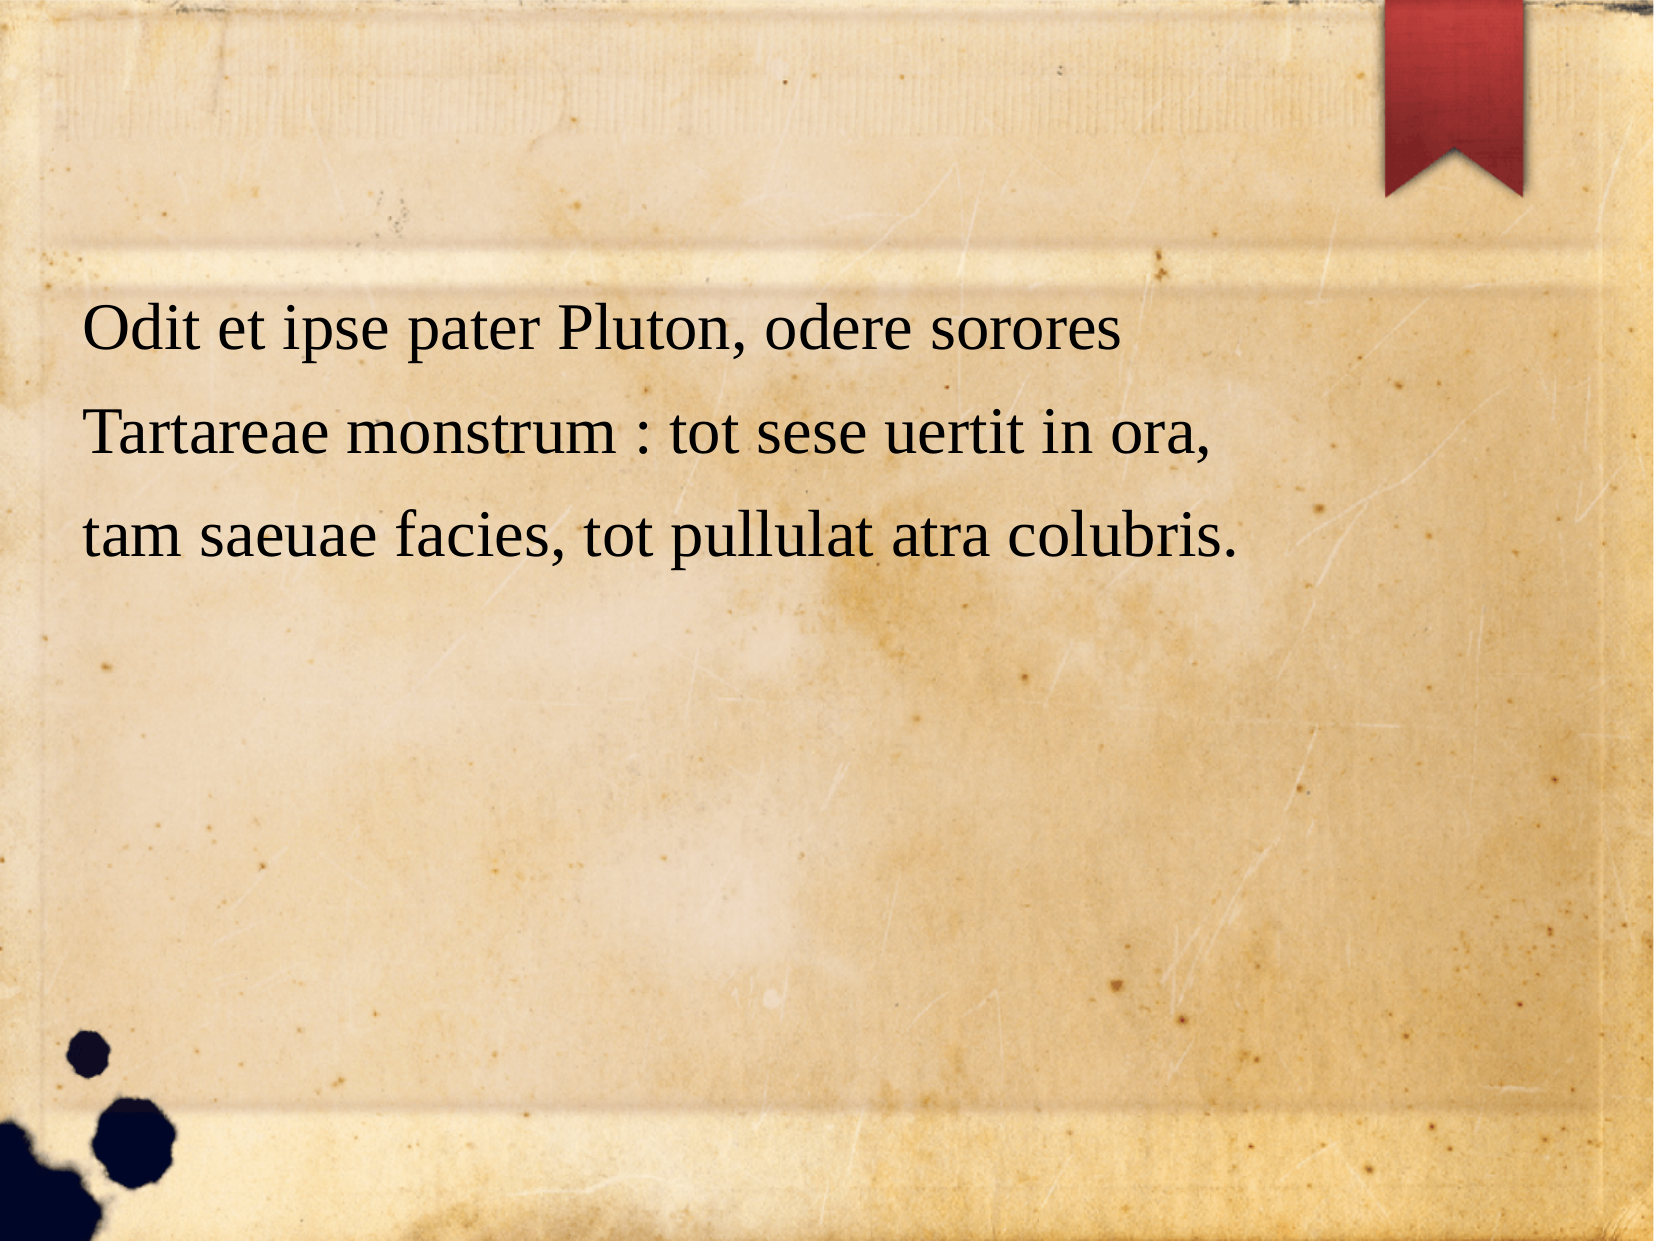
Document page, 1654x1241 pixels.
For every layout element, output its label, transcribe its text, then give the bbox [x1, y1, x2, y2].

picture [0, 0, 1654, 1241]
list Odit et ipse pater Pluton, odere sorores Tartareae monstrum : tot sese uertit in ora, tam saeuae facies, tot pullulat atra colubris. [82, 290, 1538, 1010]
